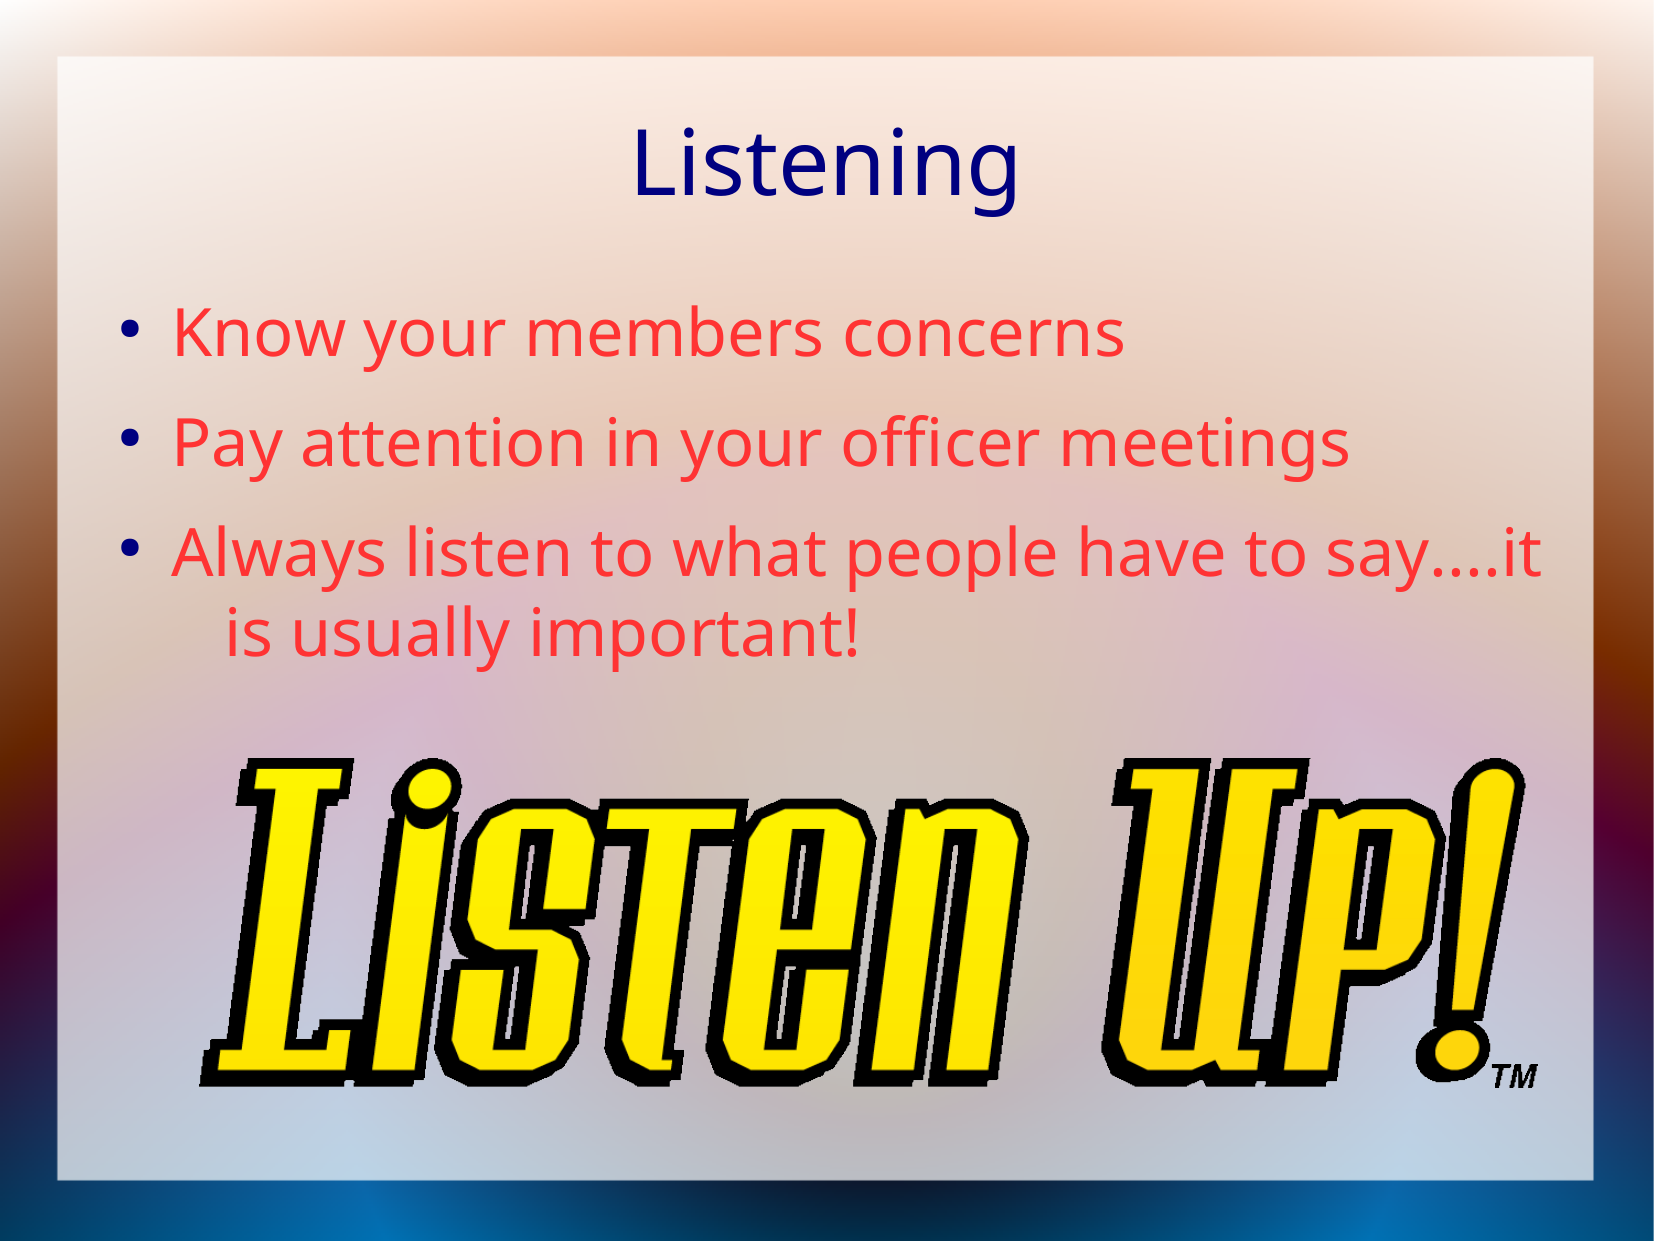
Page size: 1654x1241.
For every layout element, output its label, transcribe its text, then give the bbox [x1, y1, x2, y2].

title Listening [82, 62, 1571, 256]
picture [199, 758, 1538, 1088]
list Know your members concerns Pay attention in your officer meetings Always listen to what people have to say....it is usually important! [82, 290, 1571, 1019]
